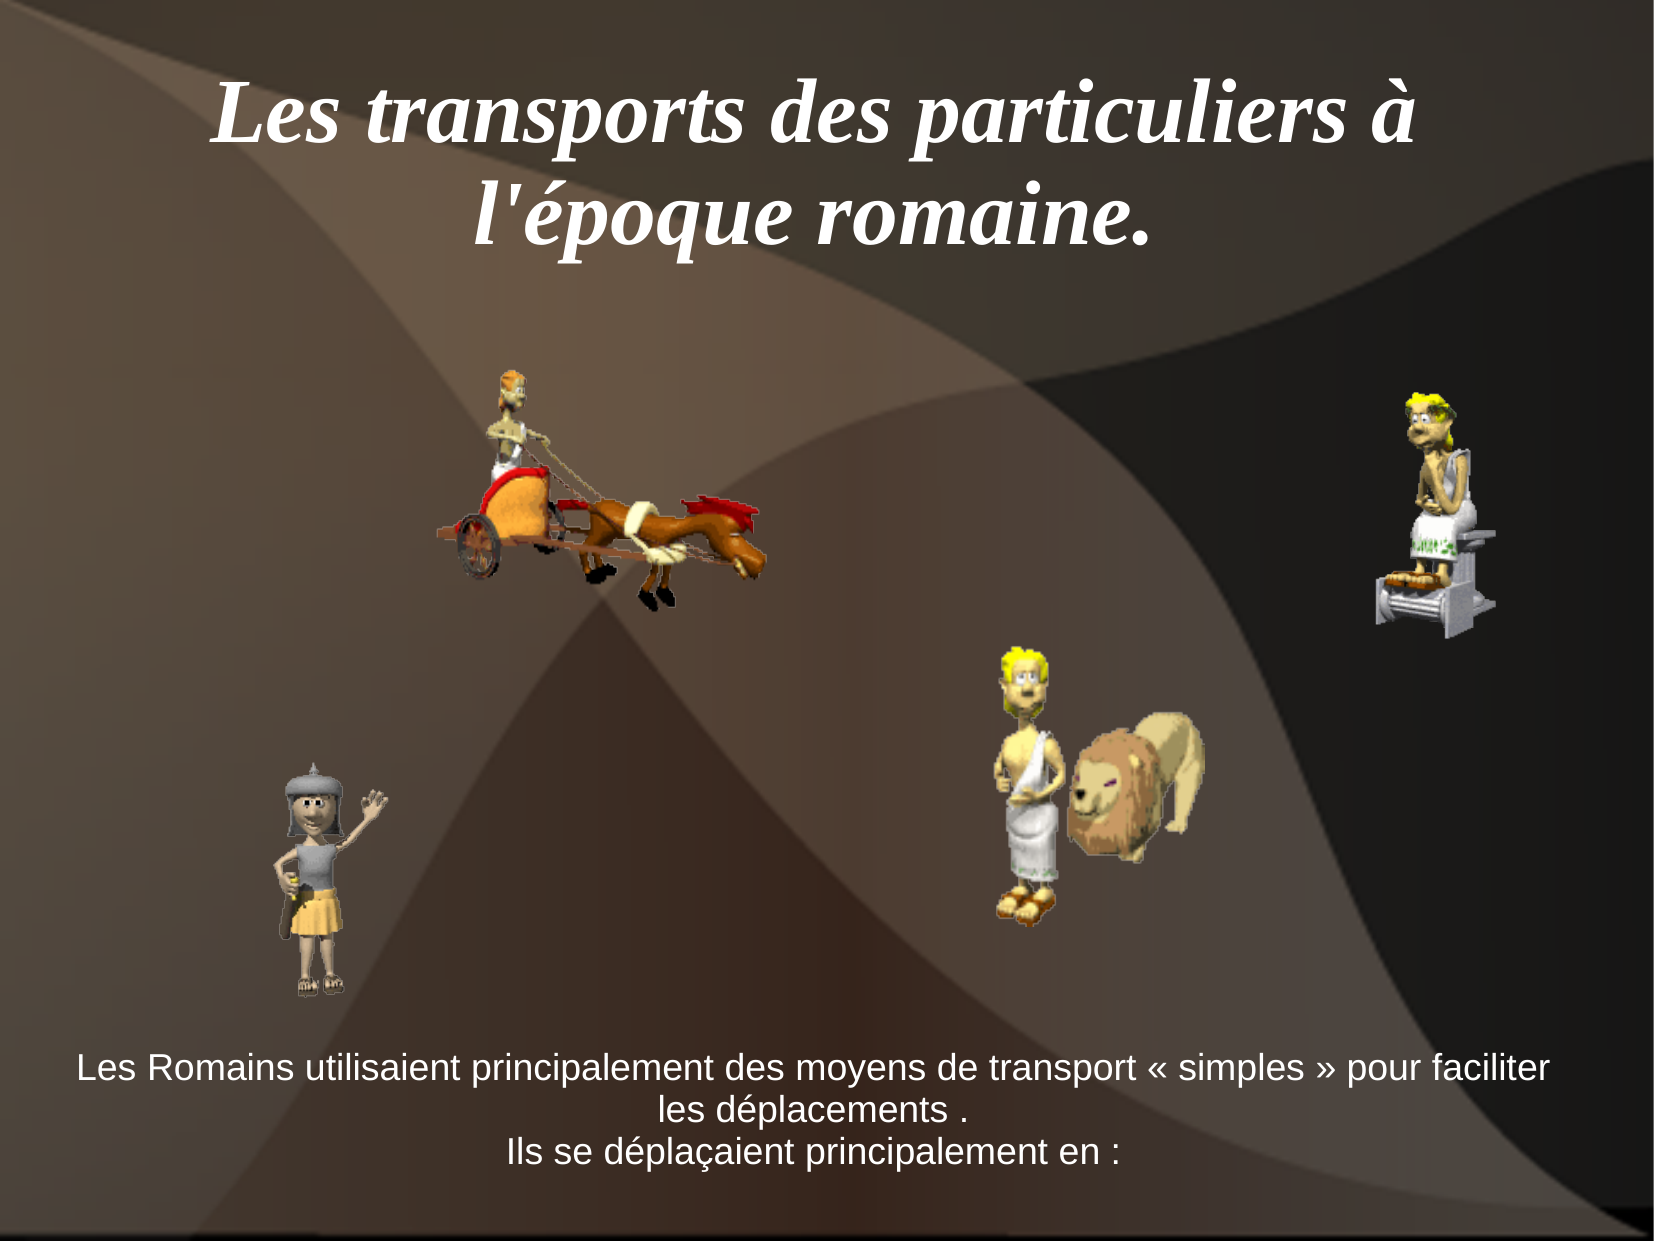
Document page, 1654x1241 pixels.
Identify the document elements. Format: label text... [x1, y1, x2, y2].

text_box Les Romains utilisaient principalement des moyens de transport « simples » pour faciliter les déplacements . Ils se déplaçaient principalement en : [32, 1039, 1595, 1181]
title Les transports des particuliers à l'époque romaine. [106, 59, 1524, 267]
picture [0, 0, 1654, 1241]
